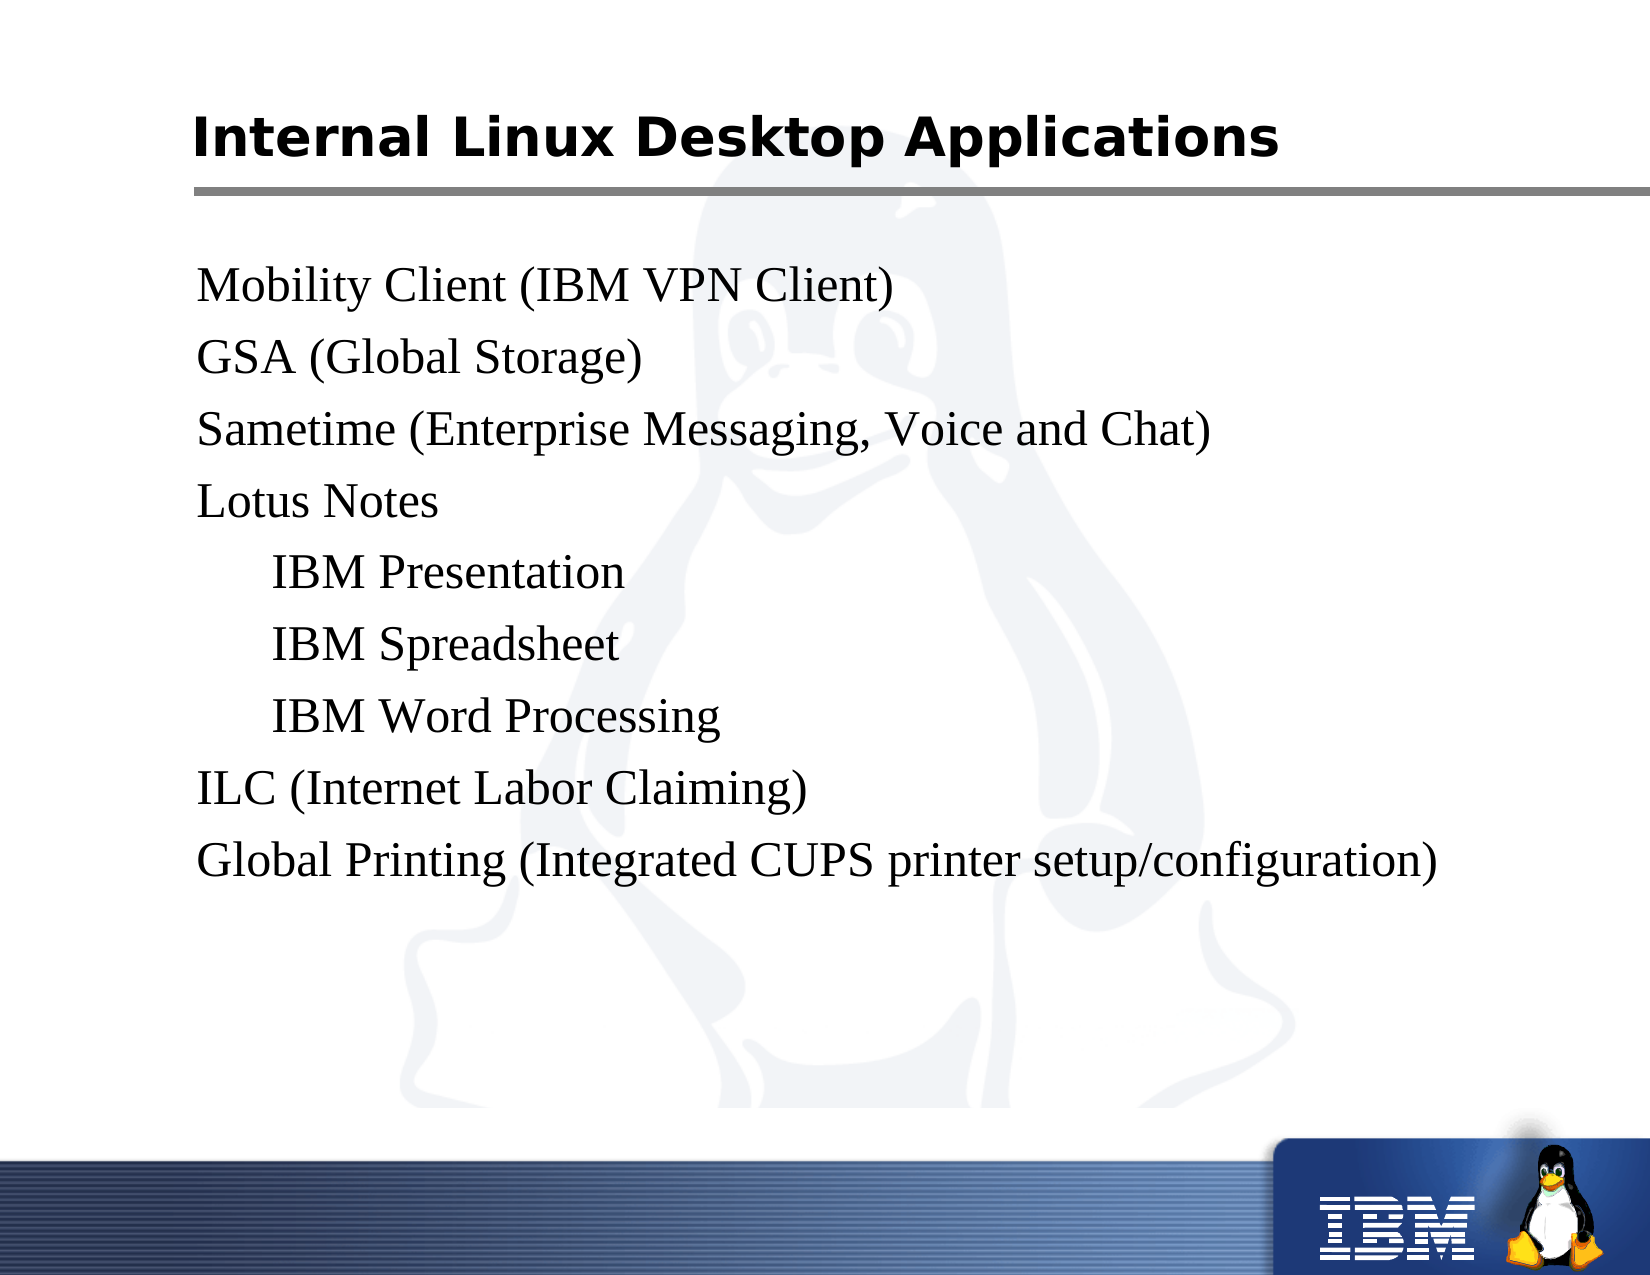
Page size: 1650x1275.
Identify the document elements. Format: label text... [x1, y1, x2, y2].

title Internal Linux Desktop Applications [191, 70, 1463, 205]
text_box Mobility Client (IBM VPN Client) GSA (Global Storage) Sametime (Enterprise Messaging, Voice and Chat) Lotus Notes IBM Presentation IBM Spreadsheet IBM Word Processing ILC (Internet Labor Claiming) Global Printing (Integrated CUPS printer setup/configuration) [183, 252, 1534, 976]
